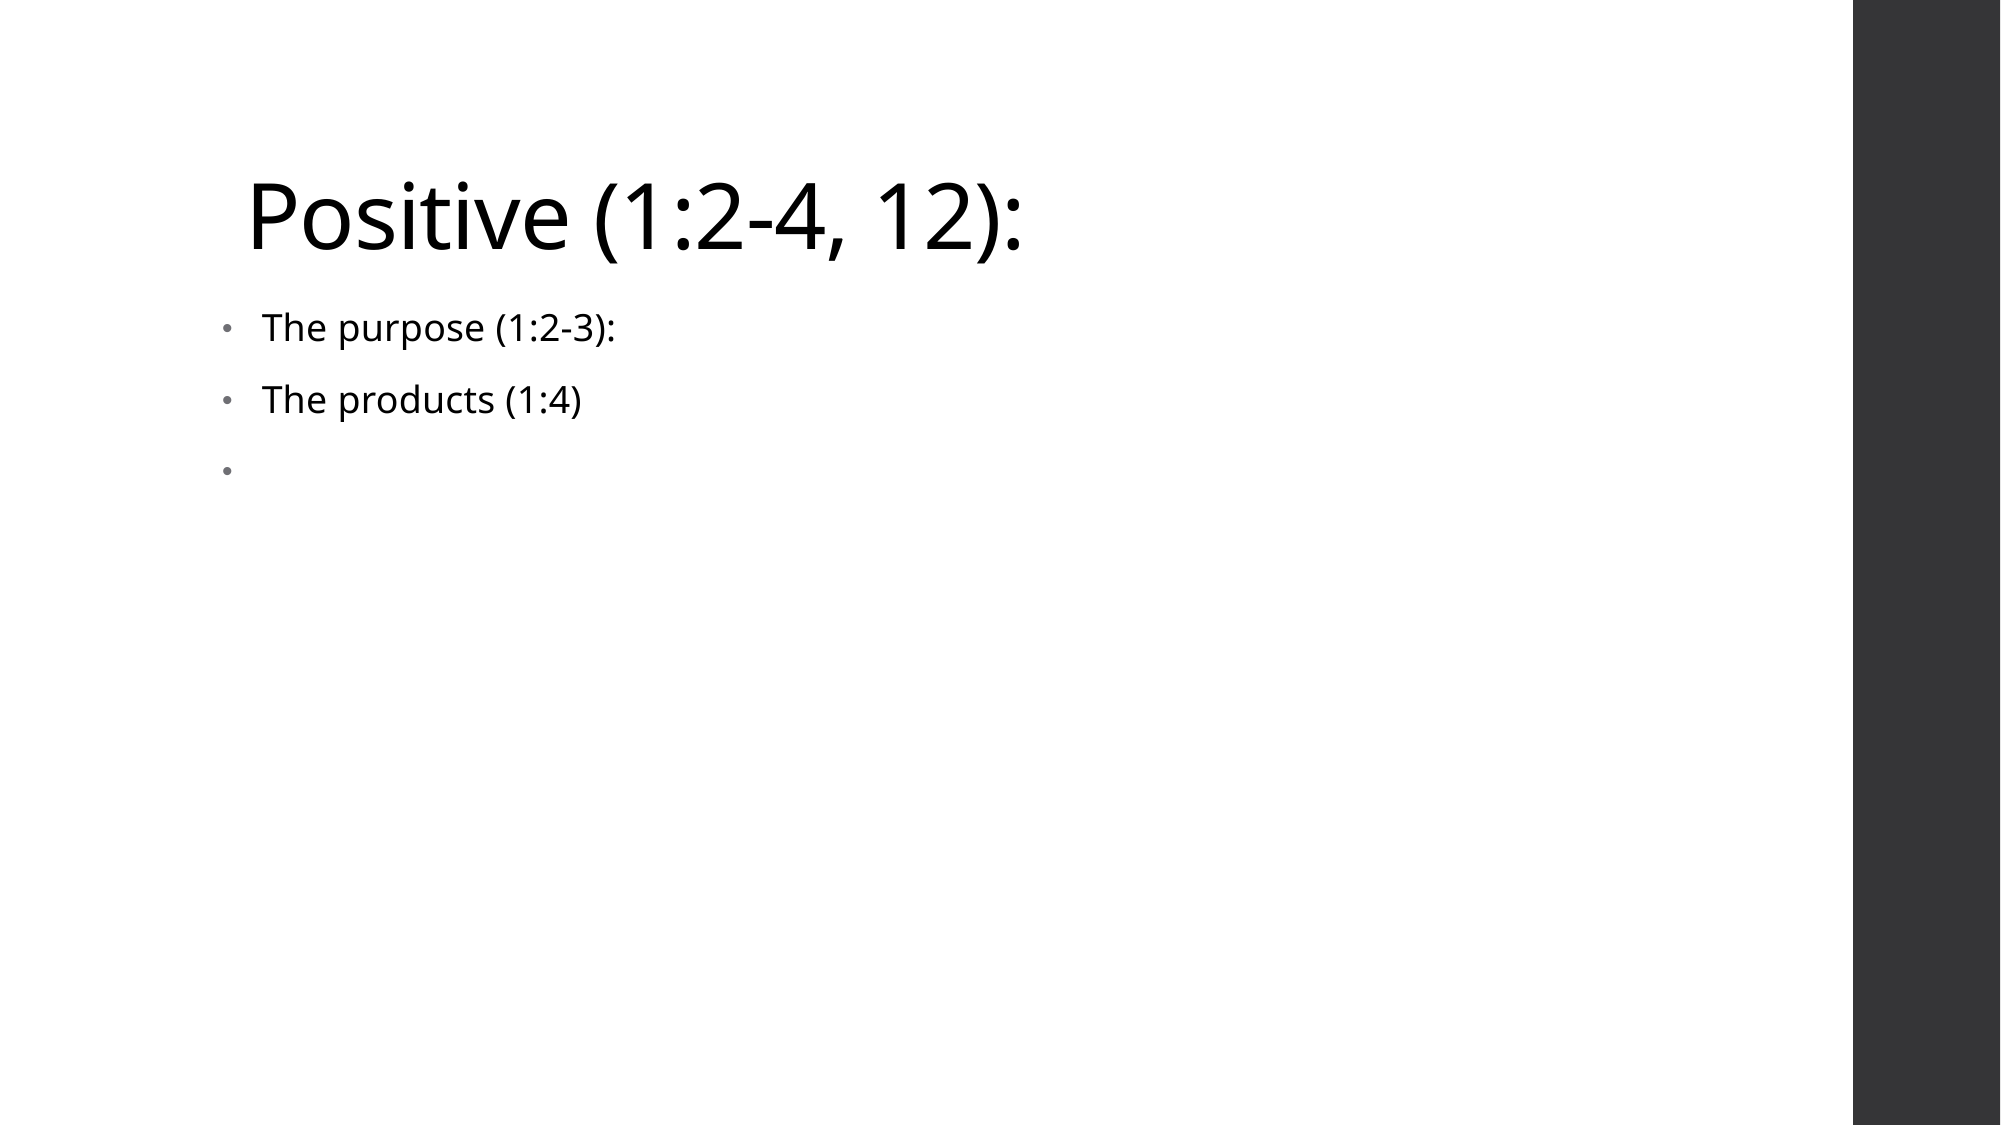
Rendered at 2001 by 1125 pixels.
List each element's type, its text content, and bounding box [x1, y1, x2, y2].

title Positive (1:2-4, 12): [206, 60, 1797, 278]
list The purpose (1:2-3): The products (1:4) [206, 299, 1617, 1014]
